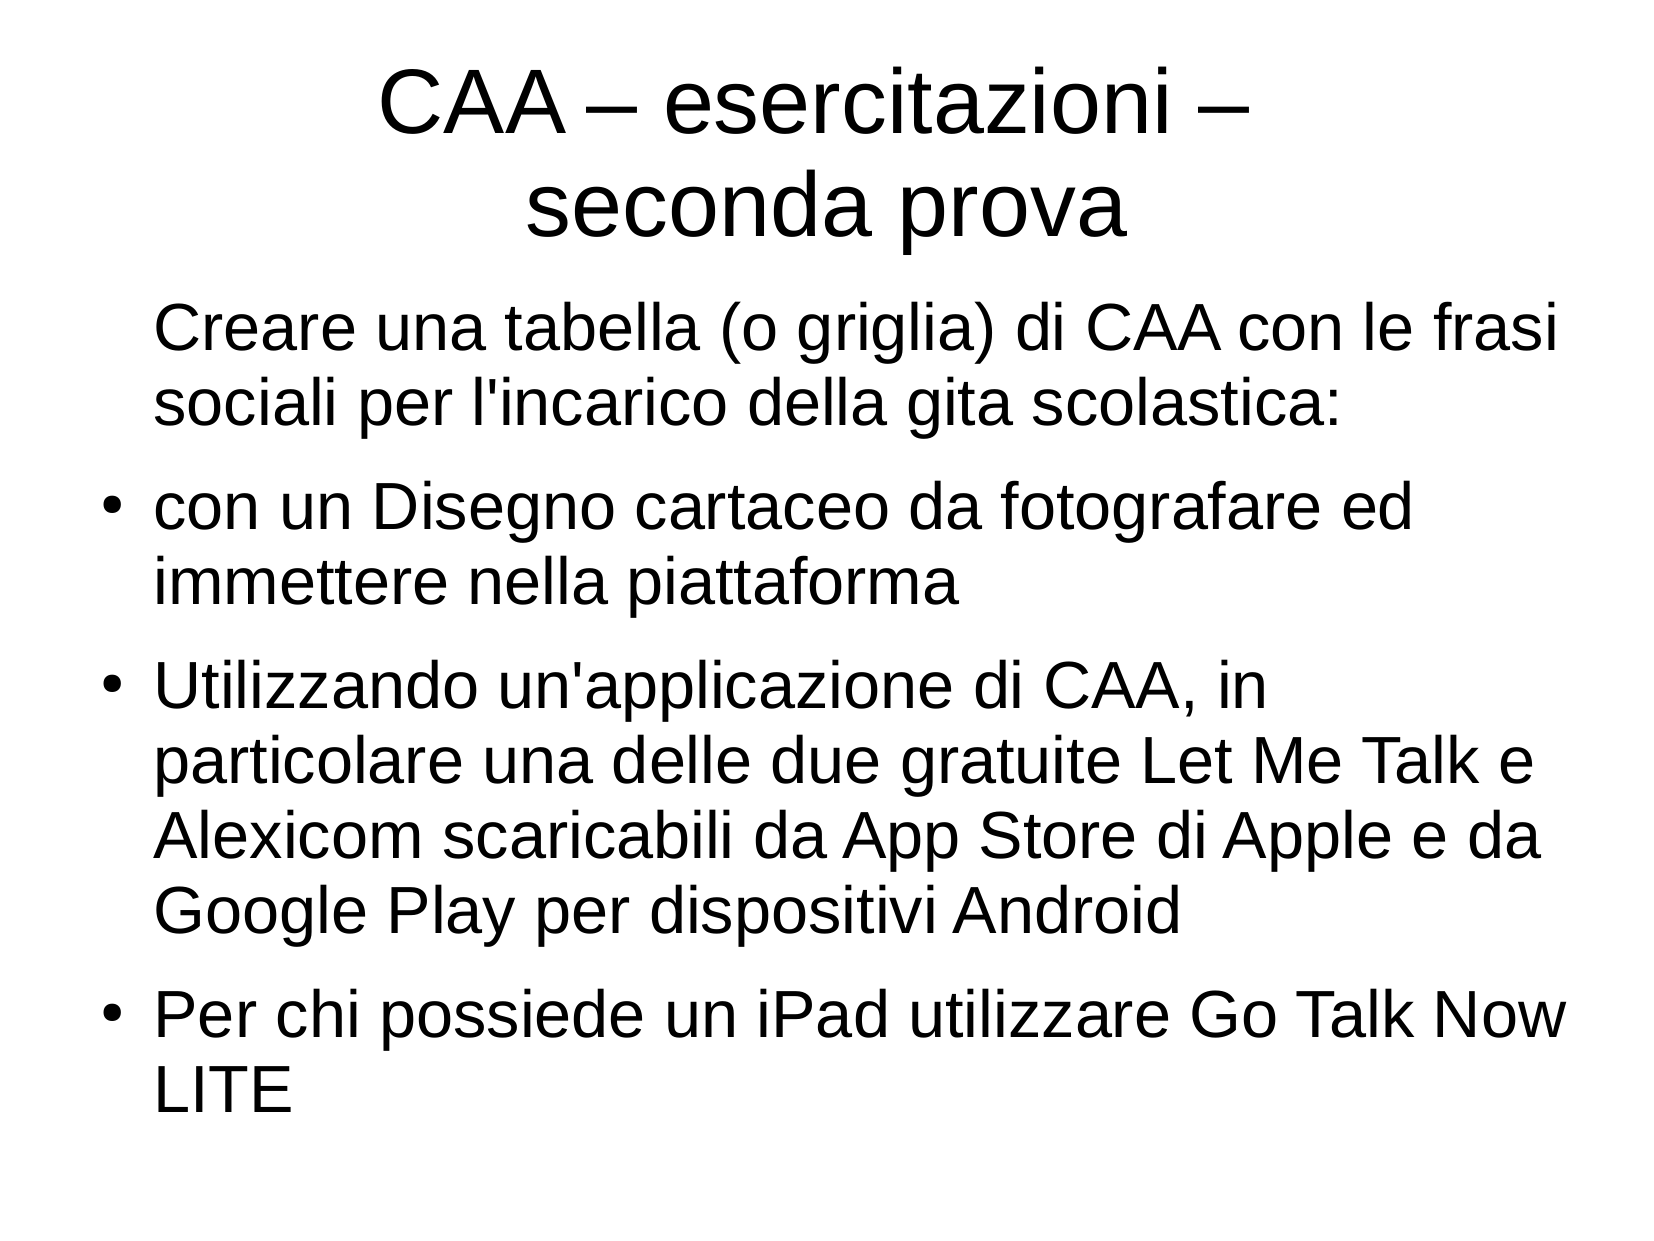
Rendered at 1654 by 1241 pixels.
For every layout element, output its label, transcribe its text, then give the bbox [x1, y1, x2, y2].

list Creare una tabella (o griglia) di CAA con le frasi sociali per l'incarico della gita scolastica: con un Disegno cartaceo da fotografare ed immettere nella piattaforma Utilizzando un'applicazione di CAA, in particolare una delle due gratuite Let Me Talk e Alexicom scaricabili da App Store di Apple e da Google Play per dispositivi Android Per chi possiede un iPad utilizzare Go Talk Now LITE [82, 290, 1571, 1122]
title CAA – esercitazioni – seconda prova [82, 49, 1571, 257]
